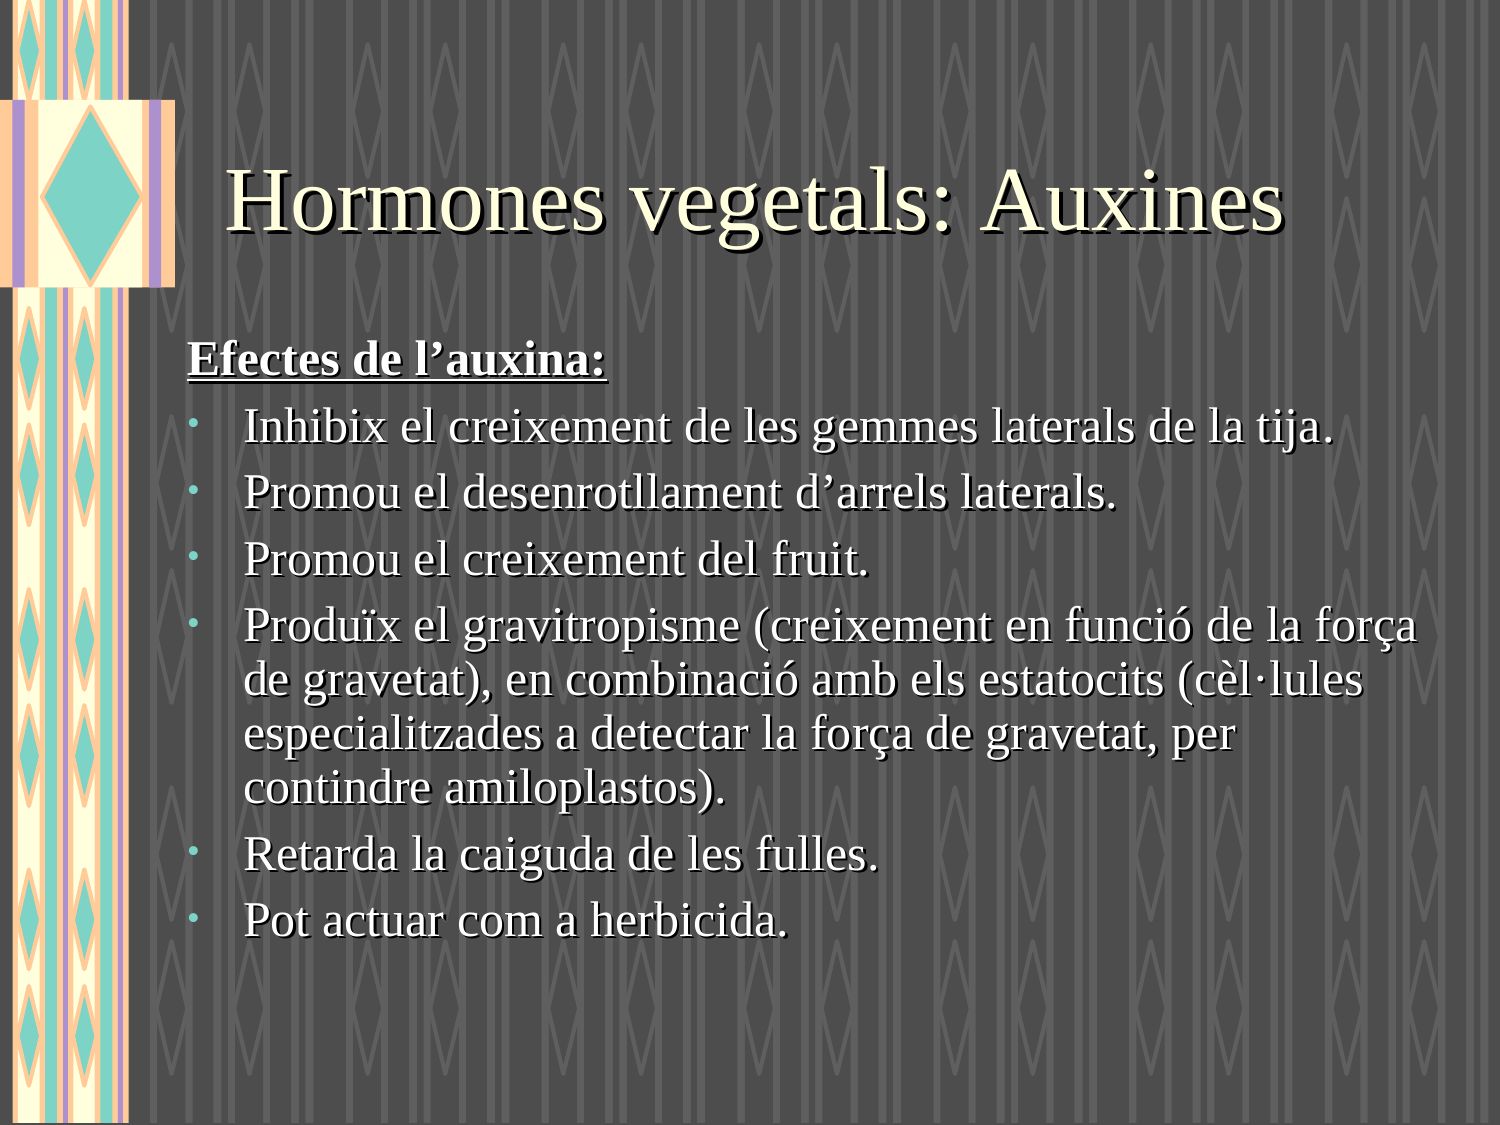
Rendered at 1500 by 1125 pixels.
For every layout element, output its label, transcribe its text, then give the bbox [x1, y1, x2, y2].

list Efectes de l’auxina: Inhibix el creixement de les gemmes laterals de la tija. Promou el desenrotllament d’arrels laterals. Promou el creixement del fruit. Produïx el gravitropisme (creixement en funció de la força de gravetat), en combinació amb els estatocits (cèl·lules especialitzades a detectar la força de gravetat, per contindre amiloplastos). Retarda la caiguda de les fulles. Pot actuar com a herbicida. [171, 324, 1447, 1001]
title Hormones vegetals: Auxines [209, 99, 1485, 288]
